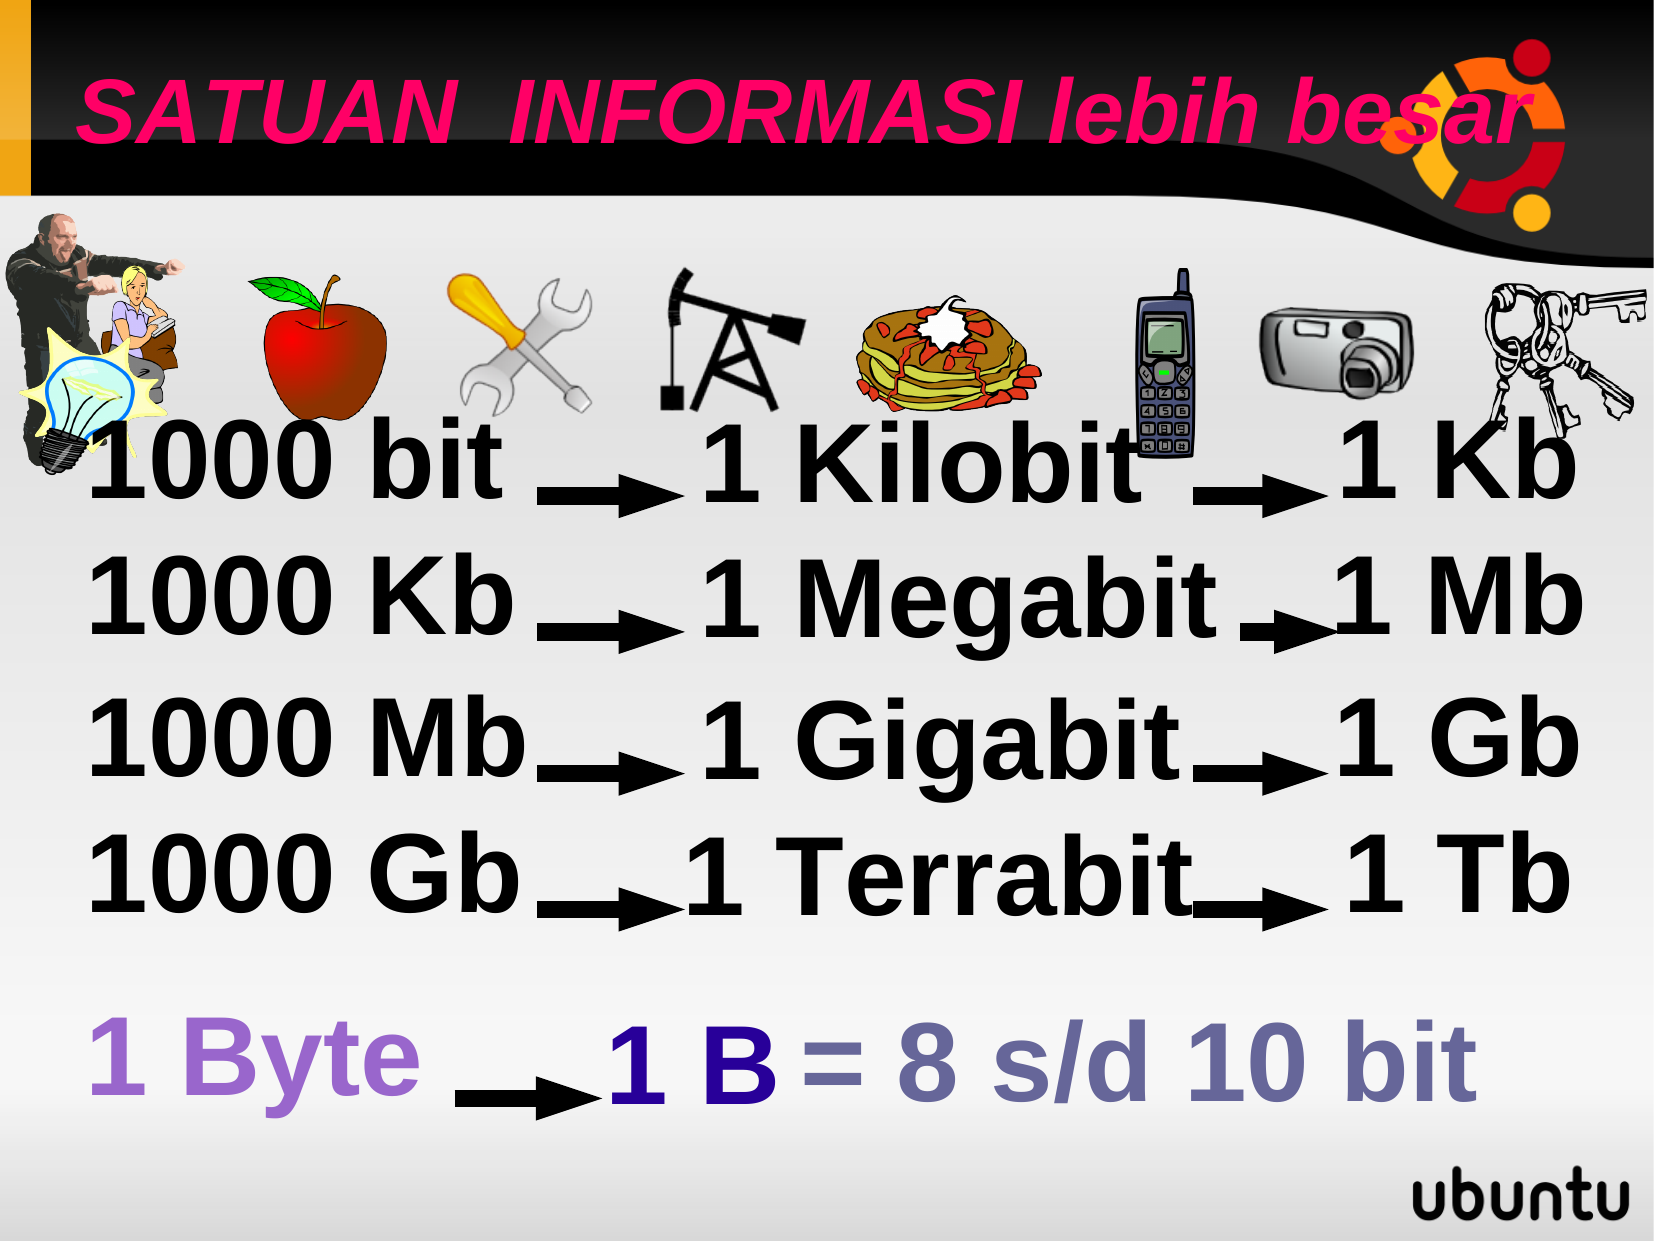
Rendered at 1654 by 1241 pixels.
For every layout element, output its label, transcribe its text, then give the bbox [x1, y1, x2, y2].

text_box 1000 Kb [70, 525, 585, 667]
text_box 1 Mb [1281, 525, 1636, 667]
text_box 1000 Mb [70, 667, 585, 803]
picture [0, 0, 1654, 1241]
title SATUAN INFORMASI lebih besar [60, 18, 1625, 206]
text_box 1 Megabit [685, 528, 1241, 670]
text_box = 8 s/d 10 bit [785, 992, 1536, 1177]
text_box 1 Tb [1281, 803, 1636, 988]
text_box 1000 bit [70, 389, 585, 525]
text_box 1 Kb [1281, 389, 1636, 525]
text_box 1 Kilobit [685, 392, 1188, 528]
text_box 1 B [590, 995, 821, 1180]
text_box 1 Gigabit [685, 670, 1241, 806]
text_box 1000 Gb [70, 803, 585, 986]
text_box 1 Terrabit [667, 806, 1258, 991]
text_box 1 Byte [70, 986, 585, 1171]
text_box 1 Gb [1281, 667, 1636, 803]
